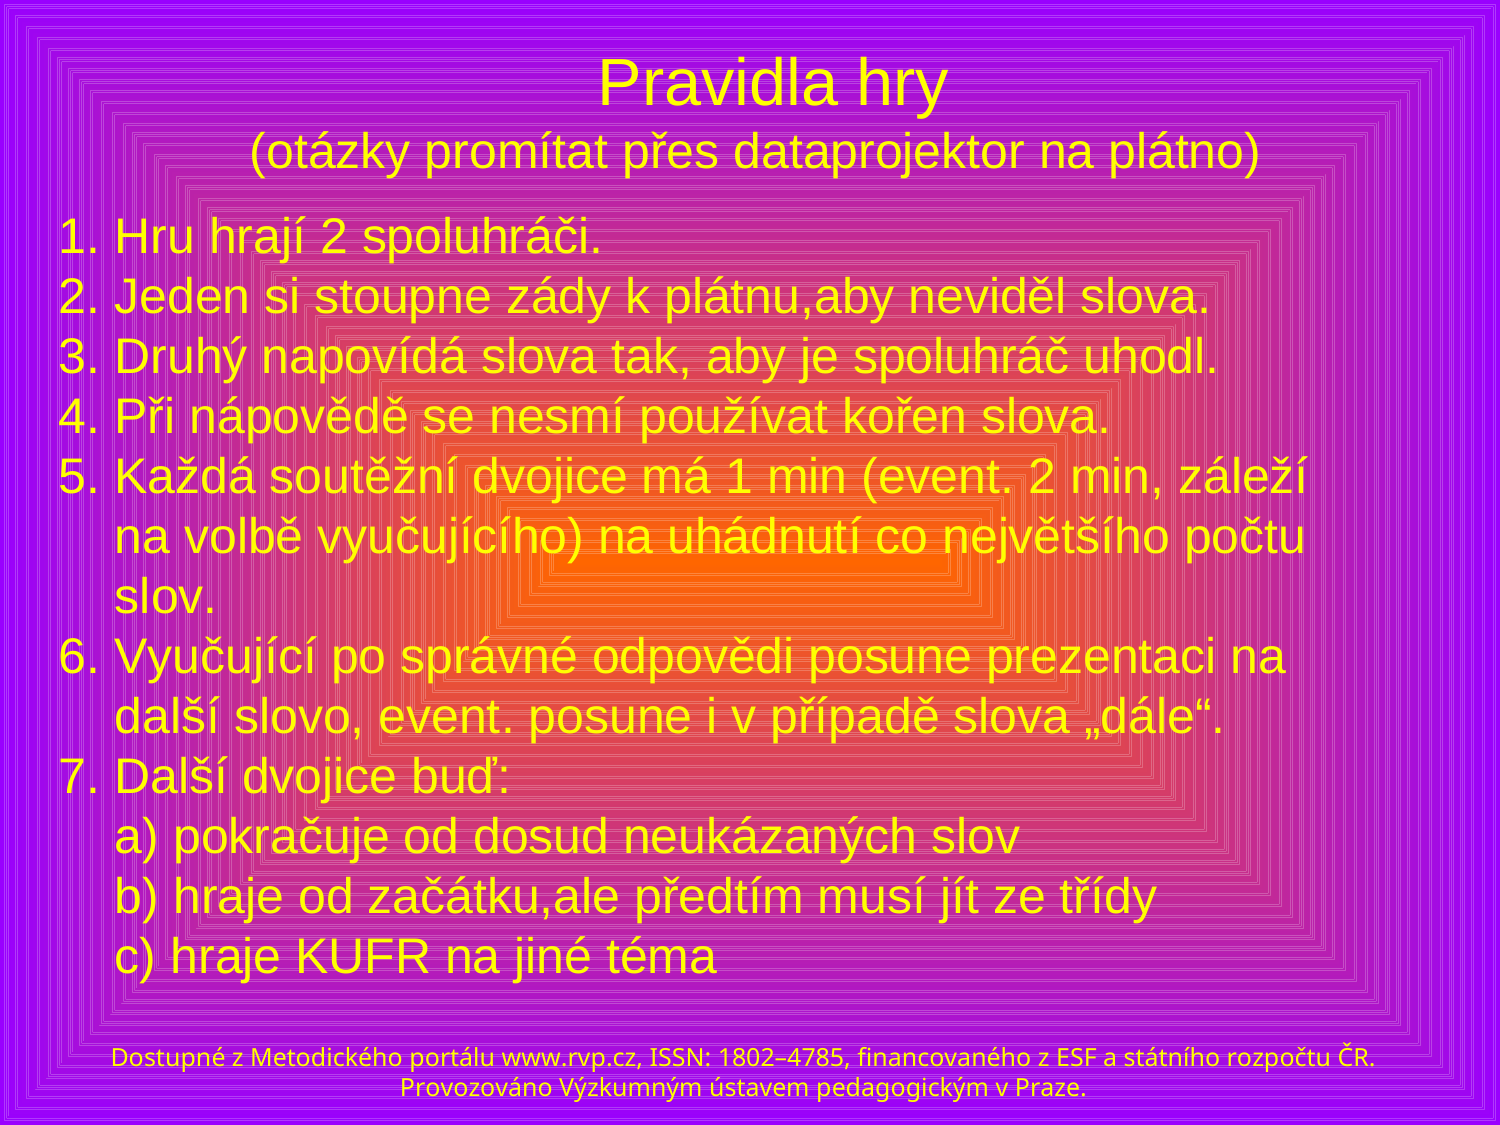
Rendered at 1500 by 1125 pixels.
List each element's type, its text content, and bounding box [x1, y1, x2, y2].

text_box Dostupné z Metodického portálu www.rvp.cz, ISSN: 1802–4785, financovaného z ESF a státního rozpočtu ČR. Provozováno Výzkumným ústavem pedagogickým v Praze. [35, 1041, 1454, 1102]
title [76, 187, 1447, 1041]
text_box 1. Hru hrají 2 spoluhráči. 2. Jeden si stoupne zády k plátnu,aby neviděl slova. 3. Druhý napovídá slova tak, aby je spoluhráč uhodl. 4. Při nápovědě se nesmí používat kořen slova. 5. Každá soutěžní dvojice má 1 min (event. 2 min, záleží na volbě vyučujícího) na uhádnutí co největšího počtu slov. 6. Vyučující po správné odpovědi posune prezentaci na další slovo, event. posune i v případě slova „dále“. 7. Další dvojice buď: a) pokračuje od dosud neukázaných slov b) hraje od začátku,ale předtím musí jít ze třídy c) hraje KUFR na jiné téma [44, 196, 1438, 1041]
text_box Pravidla hry (otázky promítat přes dataprojektor na plátno) [53, 30, 1459, 187]
